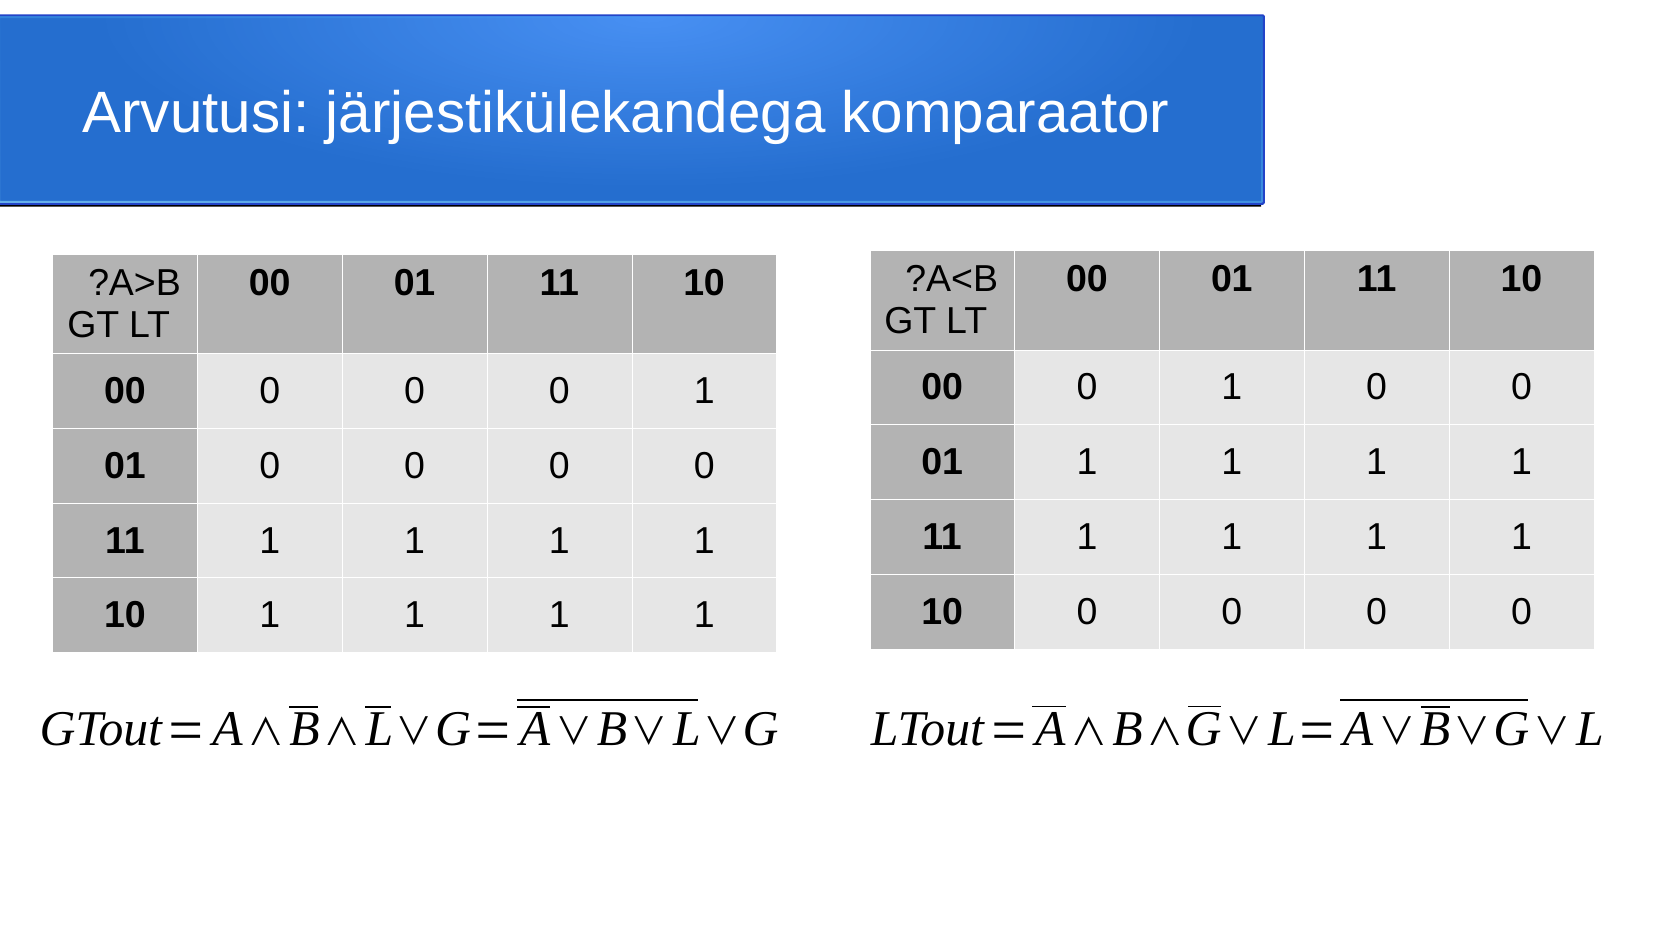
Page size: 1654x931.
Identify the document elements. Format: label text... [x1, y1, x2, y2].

table_cell 0 [1450, 575, 1594, 649]
table_cell 1 [1305, 500, 1449, 574]
table_cell 1 [1160, 425, 1304, 499]
table_cell 00 [871, 351, 1014, 424]
table_cell 1 [633, 578, 776, 652]
table_header 10 [1450, 251, 1594, 350]
table_cell 0 [1015, 351, 1159, 424]
table_cell 1 [633, 354, 776, 428]
table_cell 0 [1160, 575, 1304, 649]
table_cell 1 [1015, 500, 1159, 574]
table_header 11 [488, 255, 632, 353]
table_cell 11 [53, 504, 197, 577]
table_header ?A>B GT LT [53, 255, 197, 353]
table_cell 0 [1015, 575, 1159, 649]
table_cell 11 [871, 500, 1014, 574]
table_cell 0 [488, 354, 632, 428]
table_cell 0 [198, 354, 342, 428]
table_cell 1 [1015, 425, 1159, 499]
table_cell 0 [1450, 351, 1594, 424]
table_cell 1 [488, 578, 632, 652]
table_cell 1 [1160, 351, 1304, 424]
table_header 01 [343, 255, 487, 353]
table_cell 0 [1305, 575, 1449, 649]
table_cell 0 [343, 354, 487, 428]
table_cell 0 [343, 429, 487, 503]
table_header 10 [633, 255, 776, 353]
table_cell 0 [488, 429, 632, 503]
title Arvutusi: järjestikülekandega komparaator [82, 35, 1235, 189]
table_cell 1 [343, 578, 487, 652]
table_cell 0 [198, 429, 342, 503]
table_cell 01 [871, 425, 1014, 499]
table_cell 1 [1450, 500, 1594, 574]
table_cell 1 [488, 504, 632, 577]
table_cell 0 [633, 429, 776, 503]
table_header 11 [1305, 251, 1449, 350]
table_cell 10 [53, 578, 197, 652]
table_cell 1 [633, 504, 776, 577]
table_header 00 [198, 255, 342, 353]
table_cell 1 [1160, 500, 1304, 574]
table_cell 1 [1305, 425, 1449, 499]
chart [33, 696, 792, 757]
table_cell 1 [198, 504, 342, 577]
table_cell 01 [53, 429, 197, 503]
table_cell 00 [53, 354, 197, 428]
table_header 01 [1160, 251, 1304, 350]
table_cell 1 [198, 578, 342, 652]
chart [862, 696, 1610, 756]
table_cell 10 [871, 575, 1014, 649]
table_header ?A<B GT LT [871, 251, 1014, 350]
table_cell 1 [343, 504, 487, 577]
table_cell 0 [1305, 351, 1449, 424]
table_header 00 [1015, 251, 1159, 350]
table_cell 1 [1450, 425, 1594, 499]
